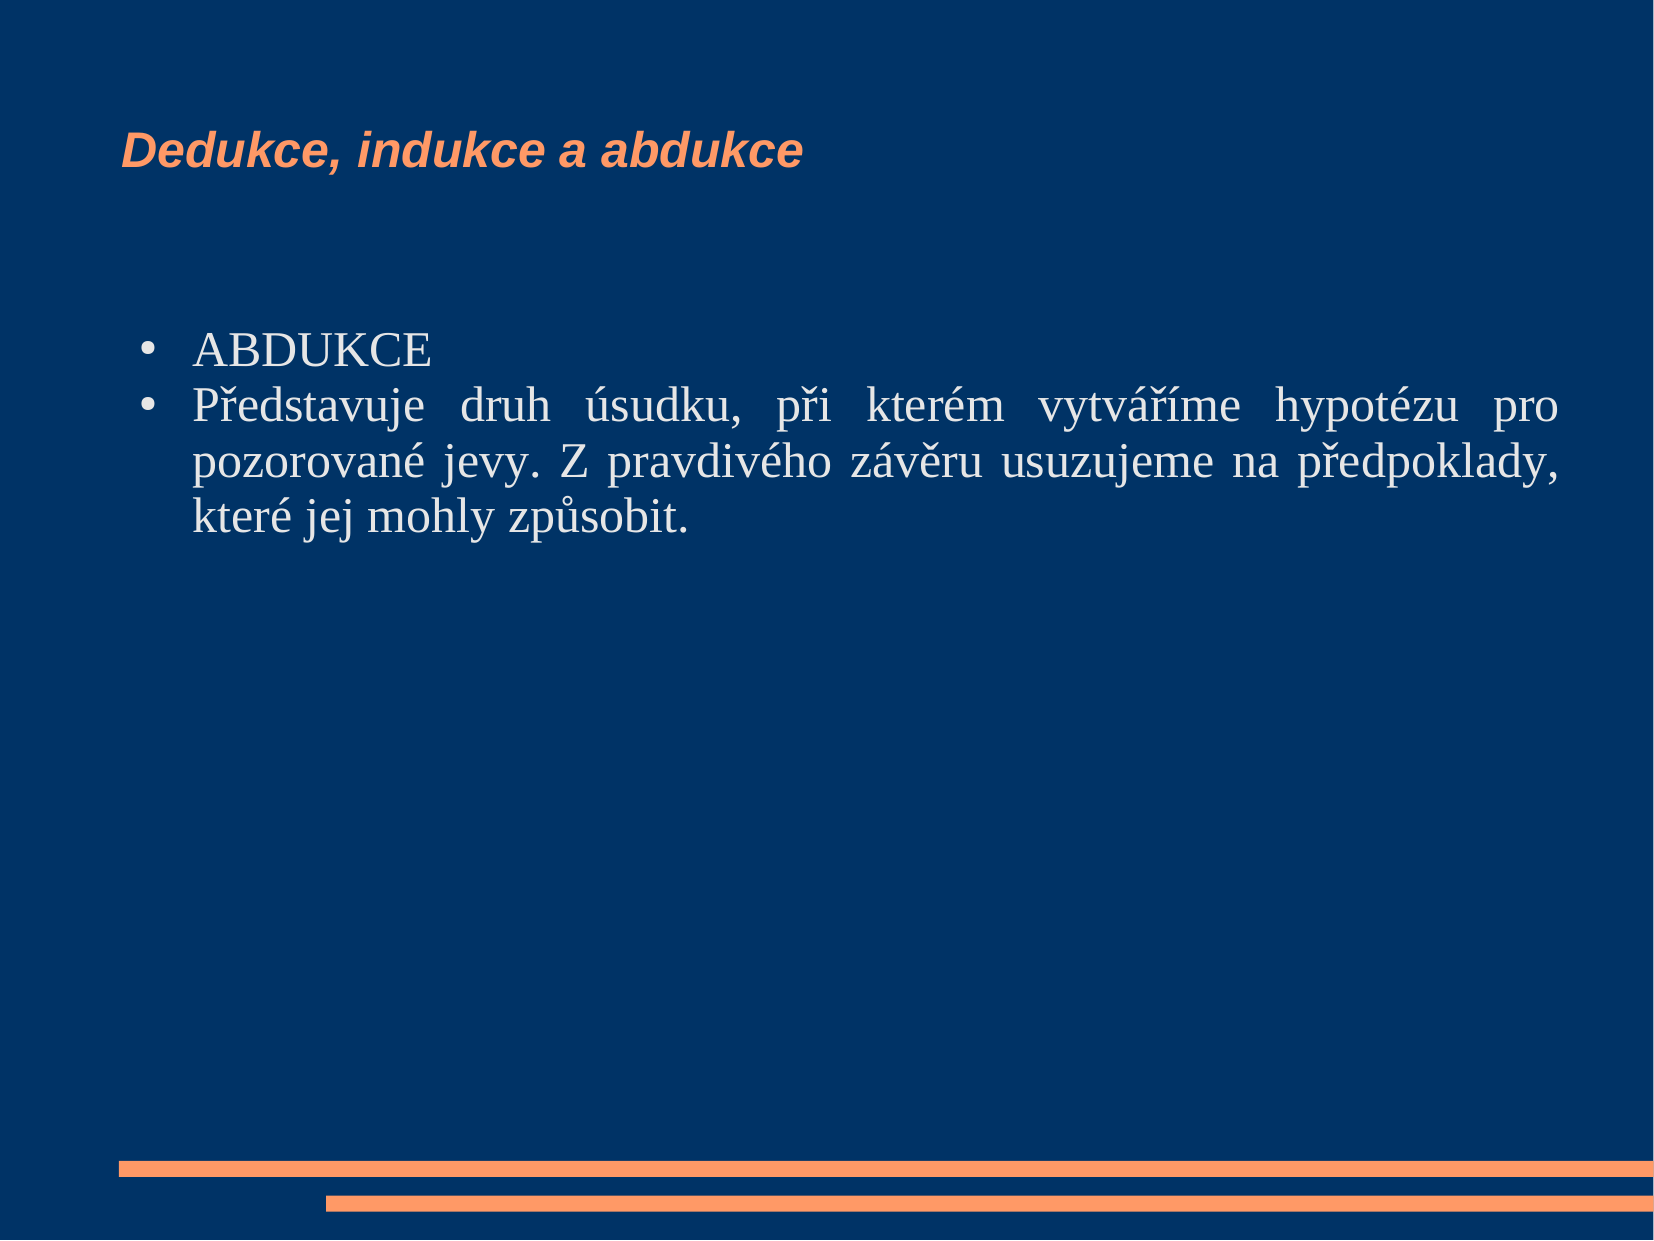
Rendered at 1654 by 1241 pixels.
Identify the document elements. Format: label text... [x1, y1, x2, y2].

title Dedukce, indukce a abdukce [121, 46, 1534, 254]
list ABDUKCE Představuje druh úsudku, při kterém vytváříme hypotézu pro pozorované jevy. Z pravdivého závěru usuzujeme na předpoklady, které jej mohly způsobit. [121, 322, 1561, 1132]
